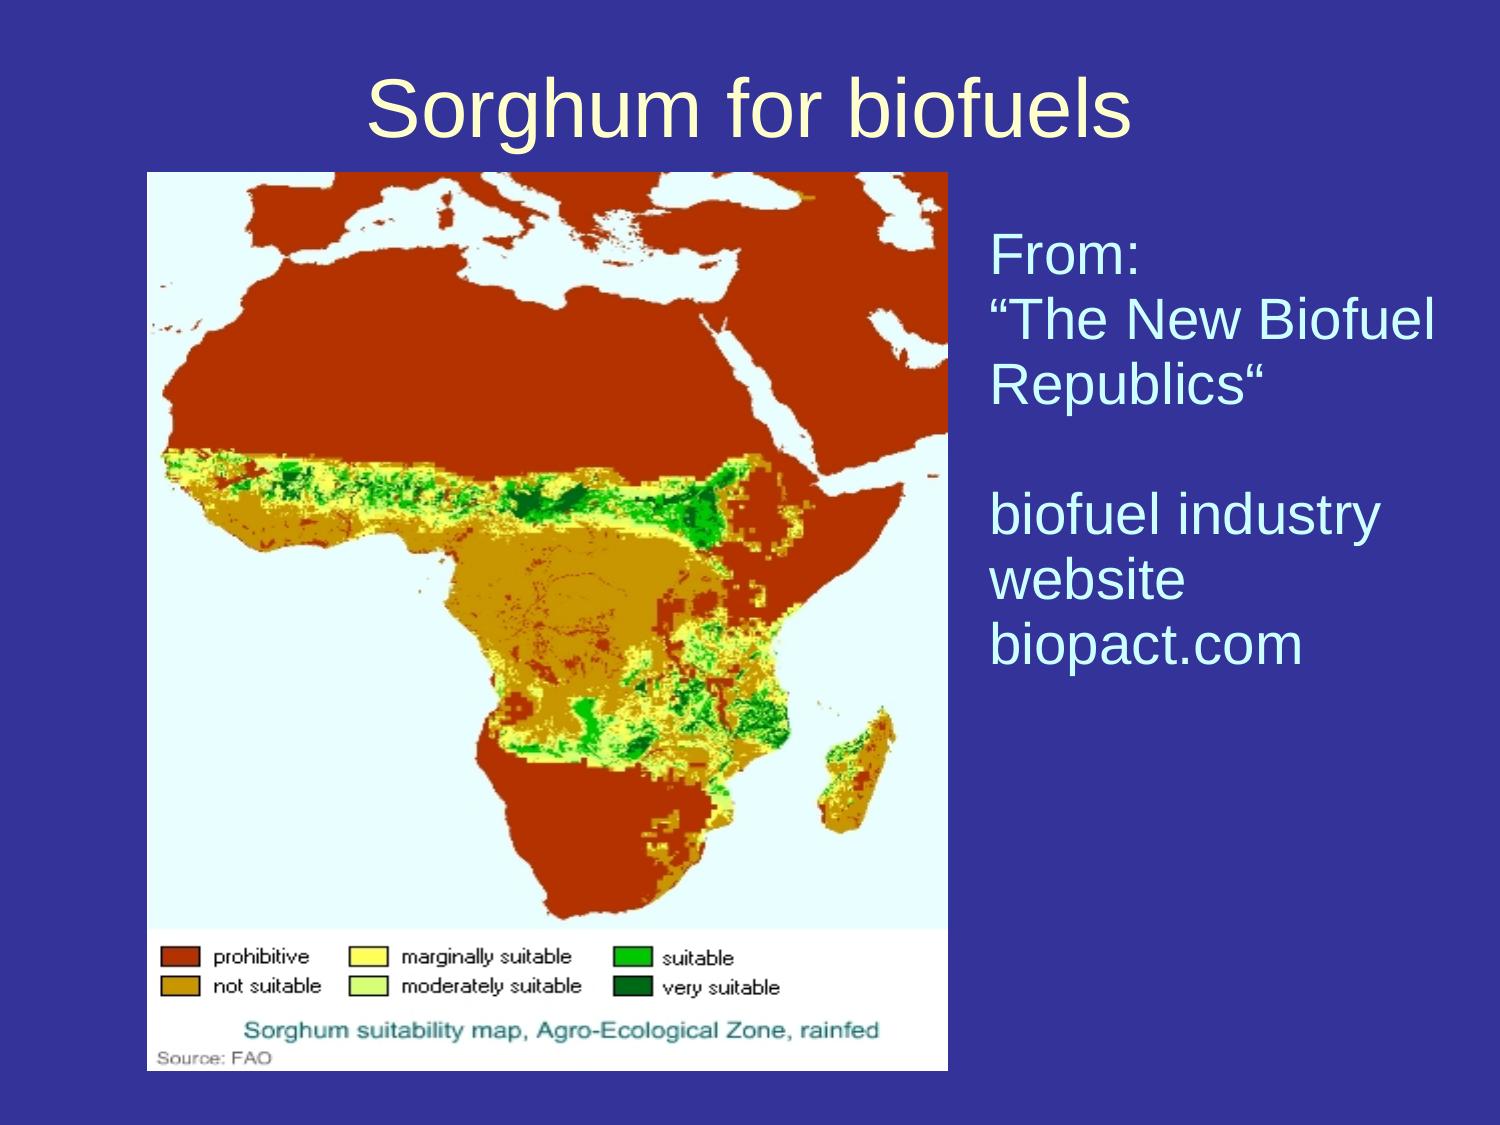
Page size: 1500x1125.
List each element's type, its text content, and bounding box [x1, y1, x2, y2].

title Sorghum for biofuels [75, 45, 1426, 173]
picture [147, 172, 948, 1071]
text_box From: “The New Biofuel Republics“ biofuel industry website biopact.com [974, 213, 1465, 685]
